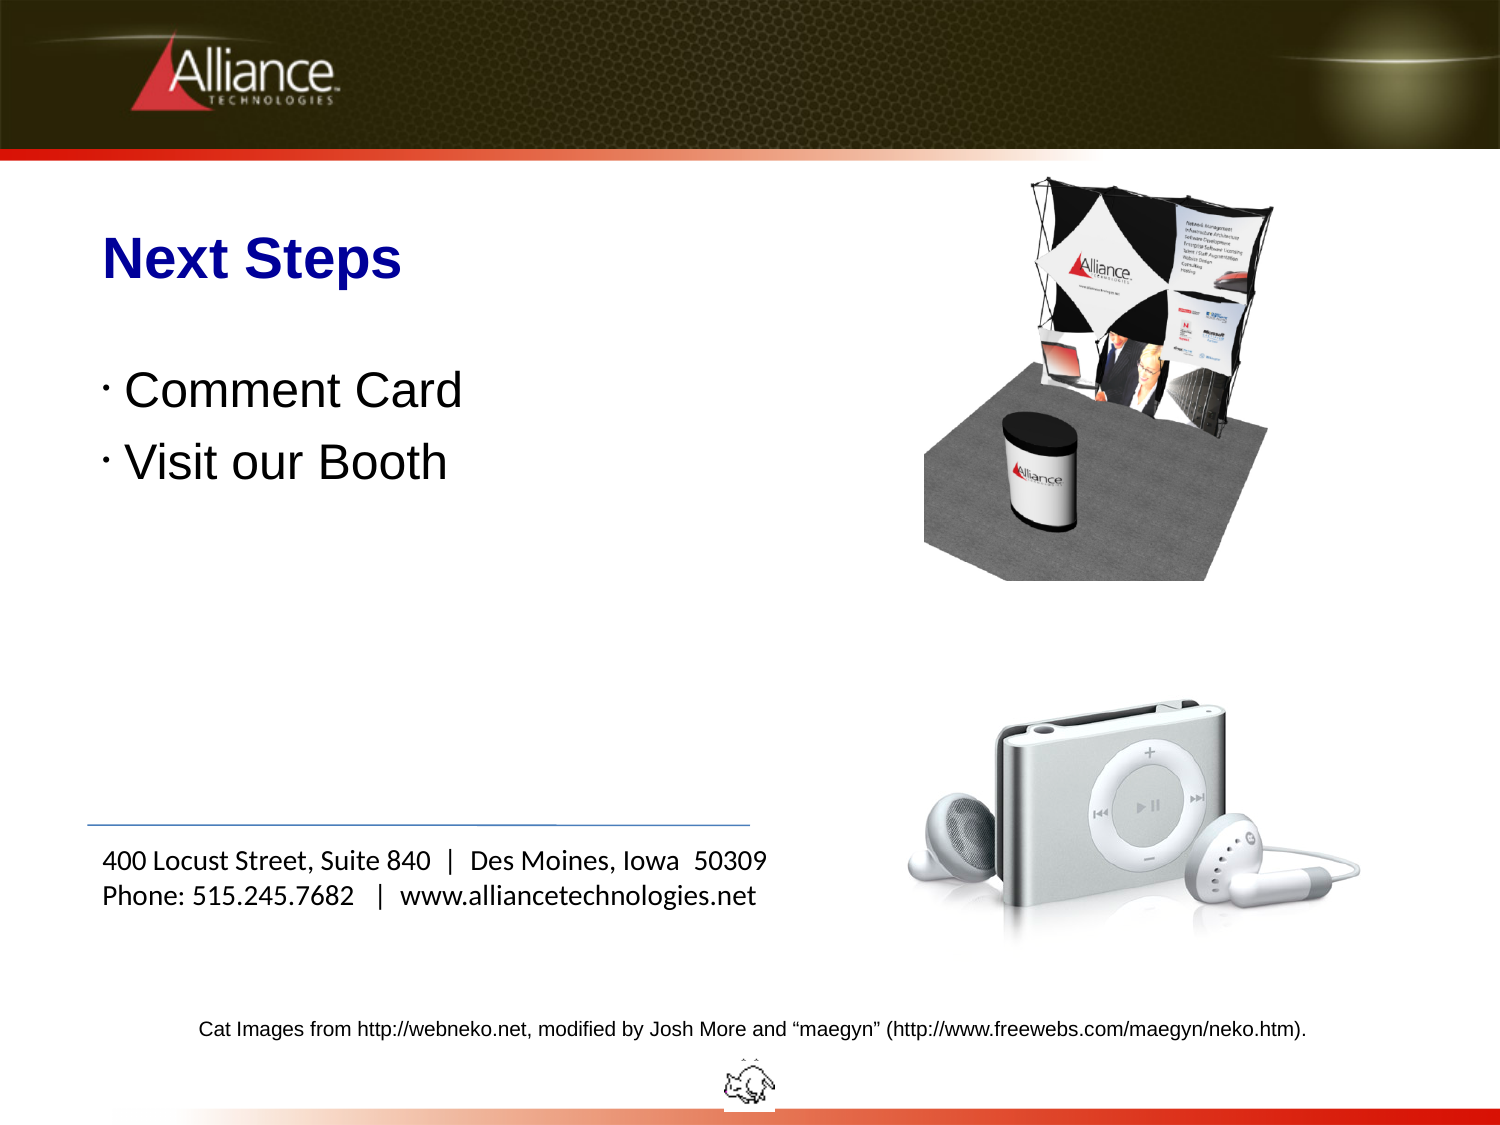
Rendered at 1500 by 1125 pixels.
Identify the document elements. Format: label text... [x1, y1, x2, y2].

picture [924, 174, 1275, 581]
picture [114, 1054, 1500, 1125]
text_box Cat Images from http://webneko.net, modified by Josh More and “maegyn” (http://www.freewebs.com/maegyn/neko.htm). [183, 1009, 1323, 1048]
text_box Comment Card Visit our Booth [87, 350, 1275, 762]
text_box 400 Locust Street, Suite 840 | Des Moines, Iowa 50309 Phone: 515.245.7682 | www.alliancetechnologies.net [87, 833, 913, 920]
text_box Next Steps [87, 212, 438, 299]
picture [0, 0, 1500, 161]
picture [900, 650, 1372, 977]
